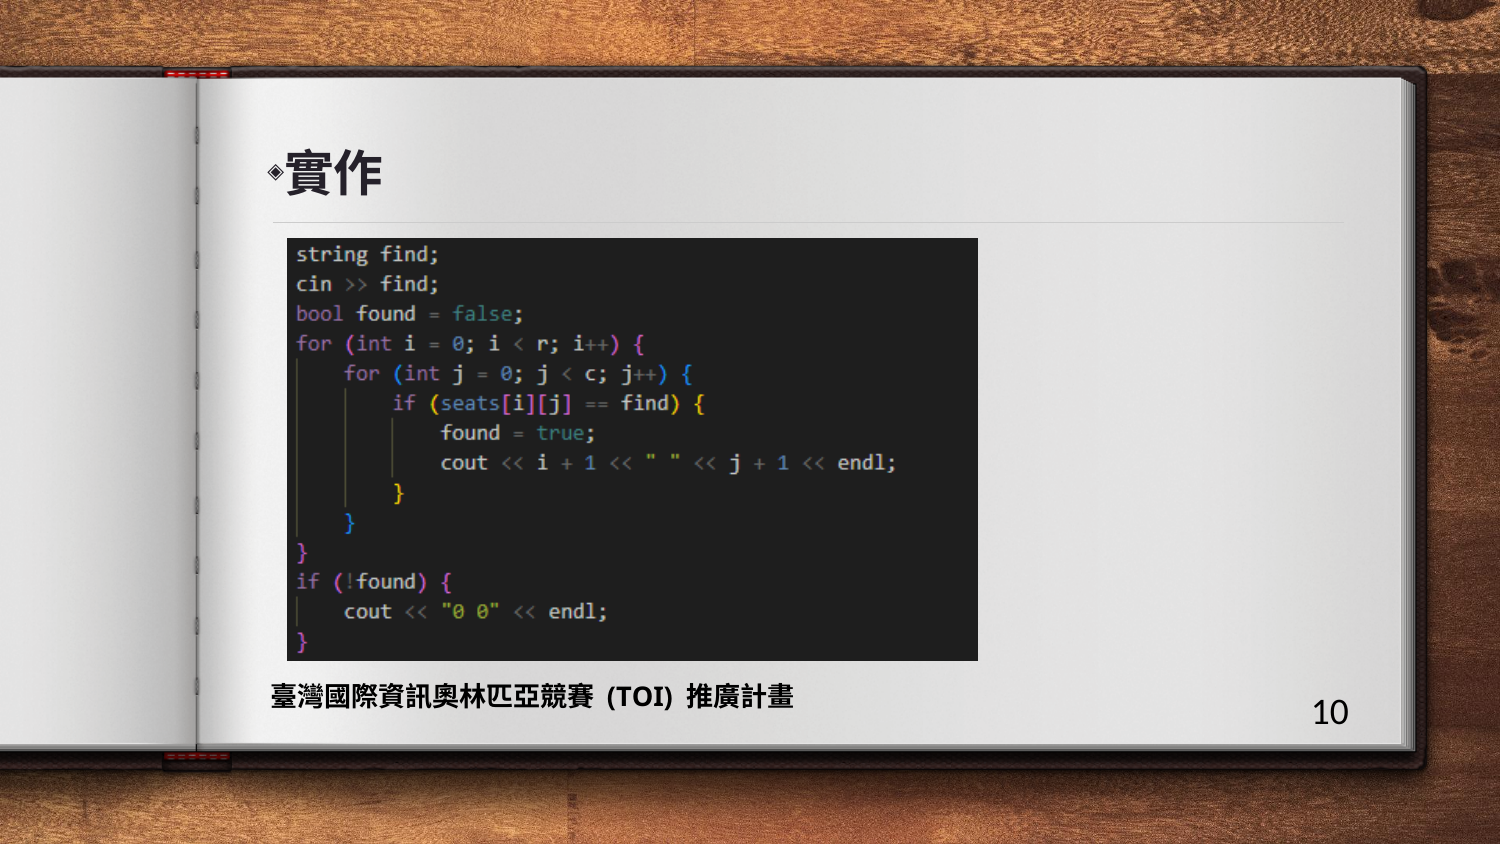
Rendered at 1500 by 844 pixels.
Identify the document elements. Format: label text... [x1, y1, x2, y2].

list 實作 [252, 126, 1194, 216]
text_box 10 [1295, 672, 1386, 737]
picture [287, 238, 978, 661]
